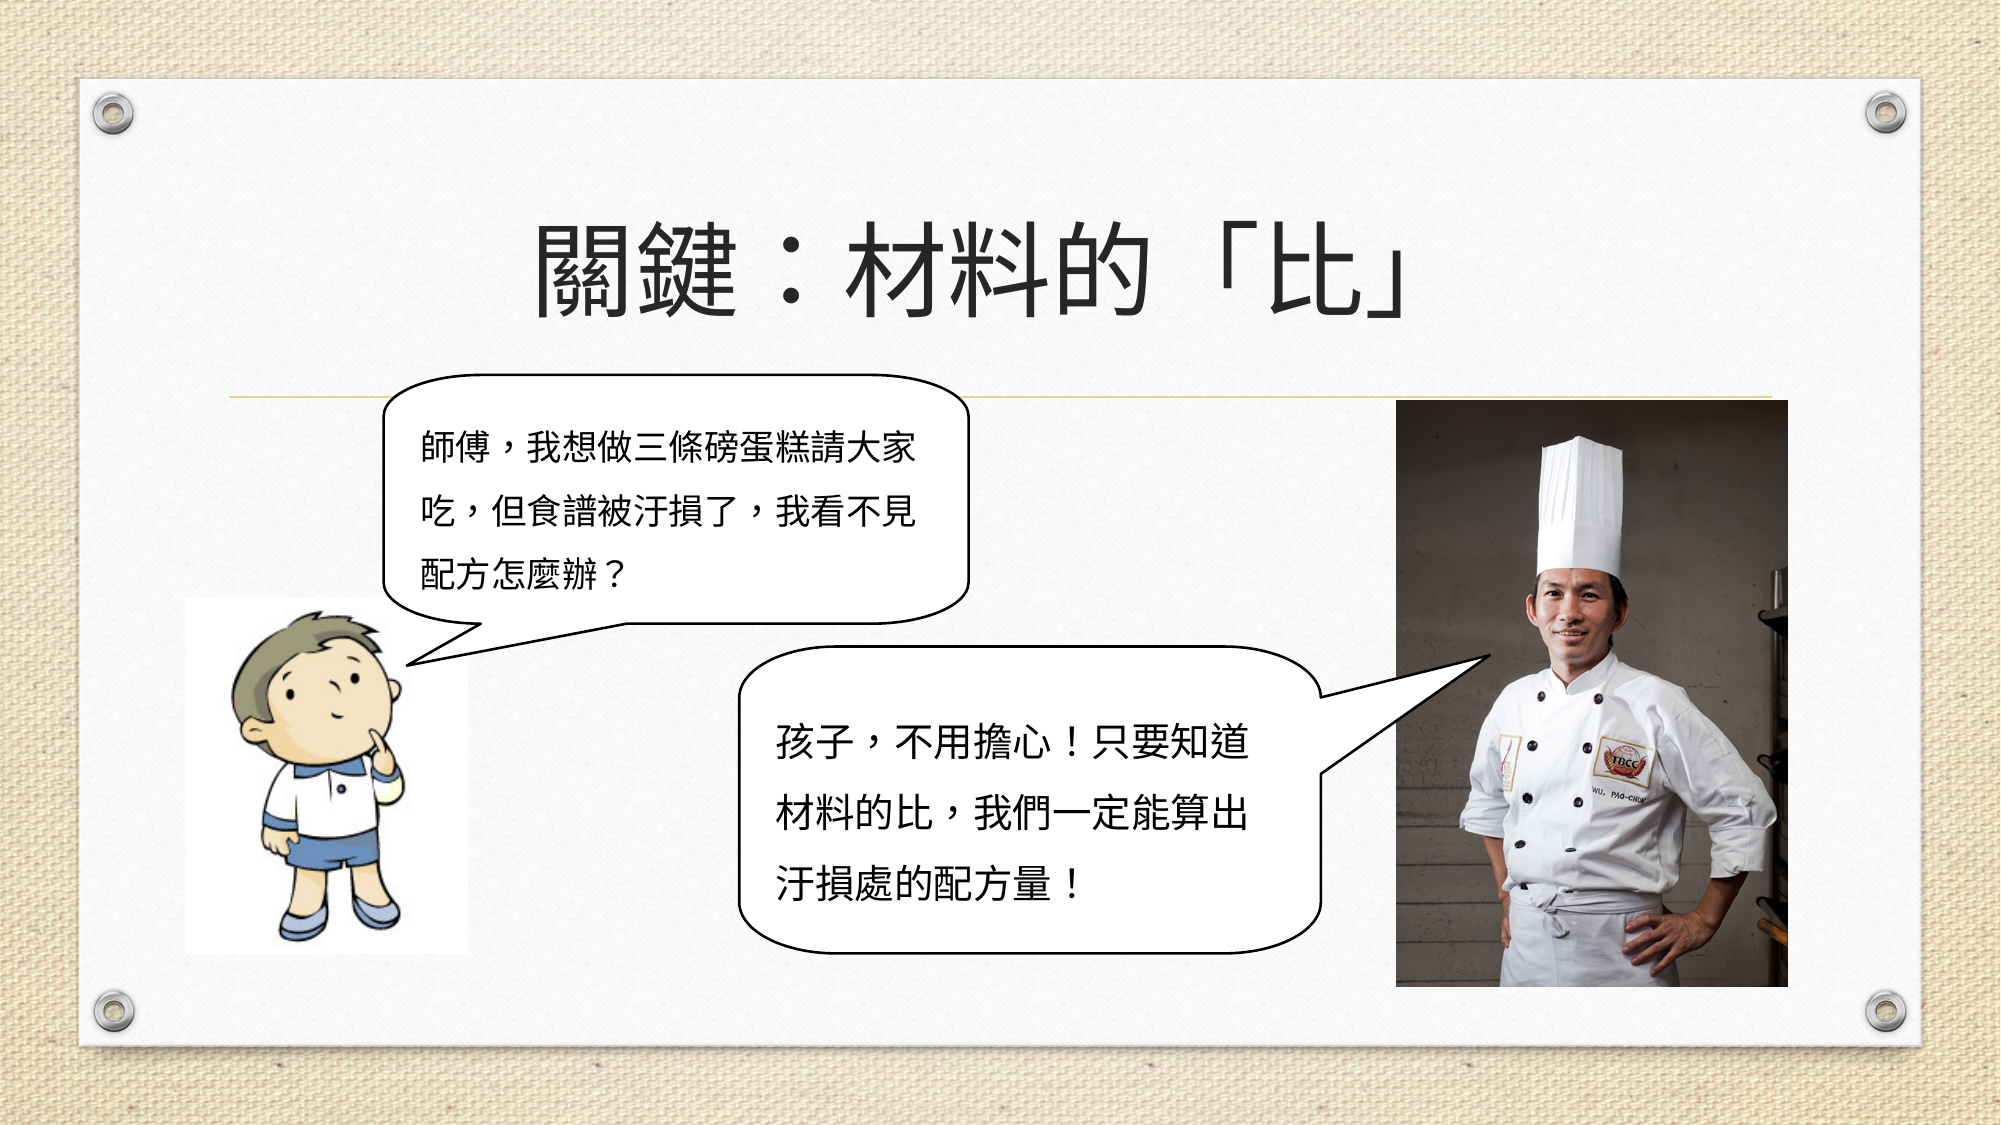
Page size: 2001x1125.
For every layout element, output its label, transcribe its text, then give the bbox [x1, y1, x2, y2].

text_box 孩子，不用擔心！只要知道材料的比，我們一定能算出汙損處的配方量！ [739, 646, 1490, 954]
text_box 師傅，我想做三條磅蛋糕請大家吃，但食譜被汙損了，我看不見配方怎麼辦？ [383, 374, 969, 666]
picture [186, 597, 468, 954]
picture [1396, 400, 1788, 987]
title 關鍵：材料的「比」 [212, 161, 1788, 376]
